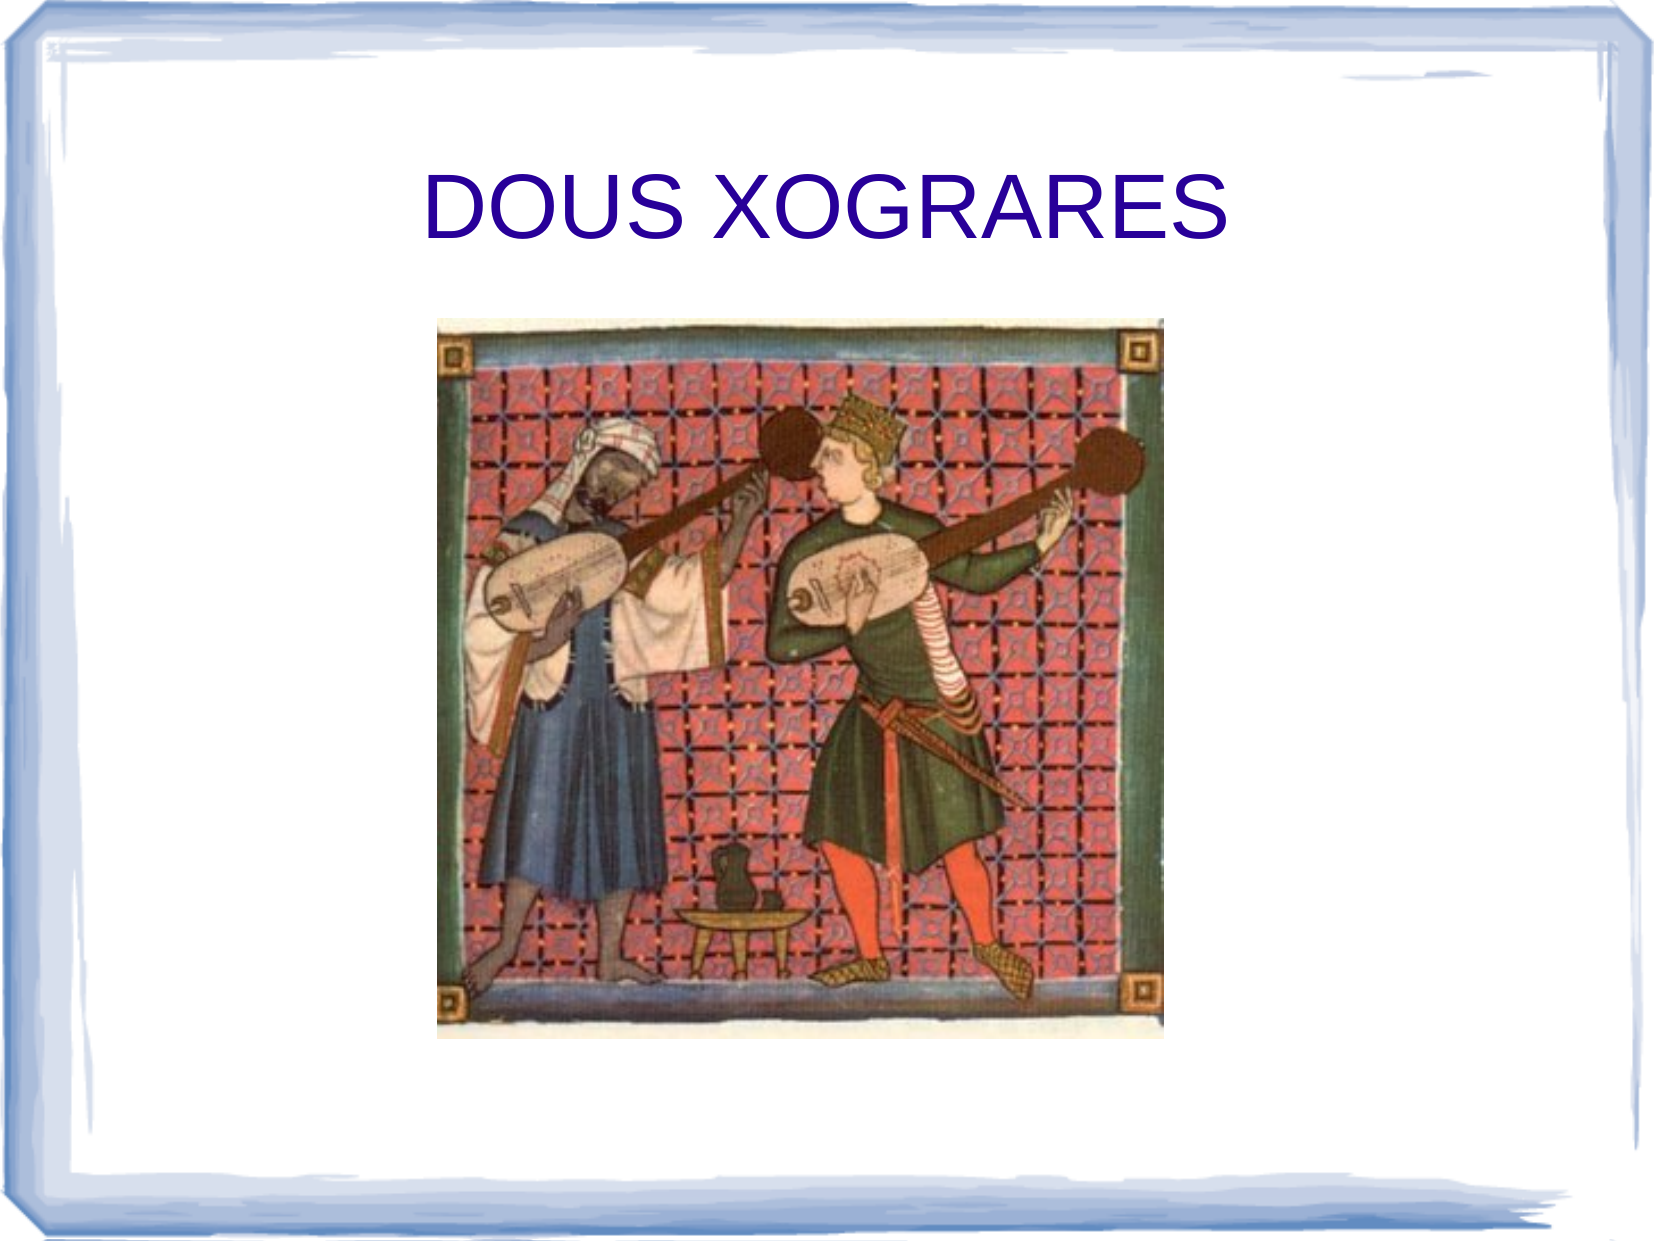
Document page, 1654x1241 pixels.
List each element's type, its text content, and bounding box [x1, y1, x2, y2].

title DOUS XOGRARES [147, 118, 1506, 296]
picture [0, 0, 1654, 1241]
